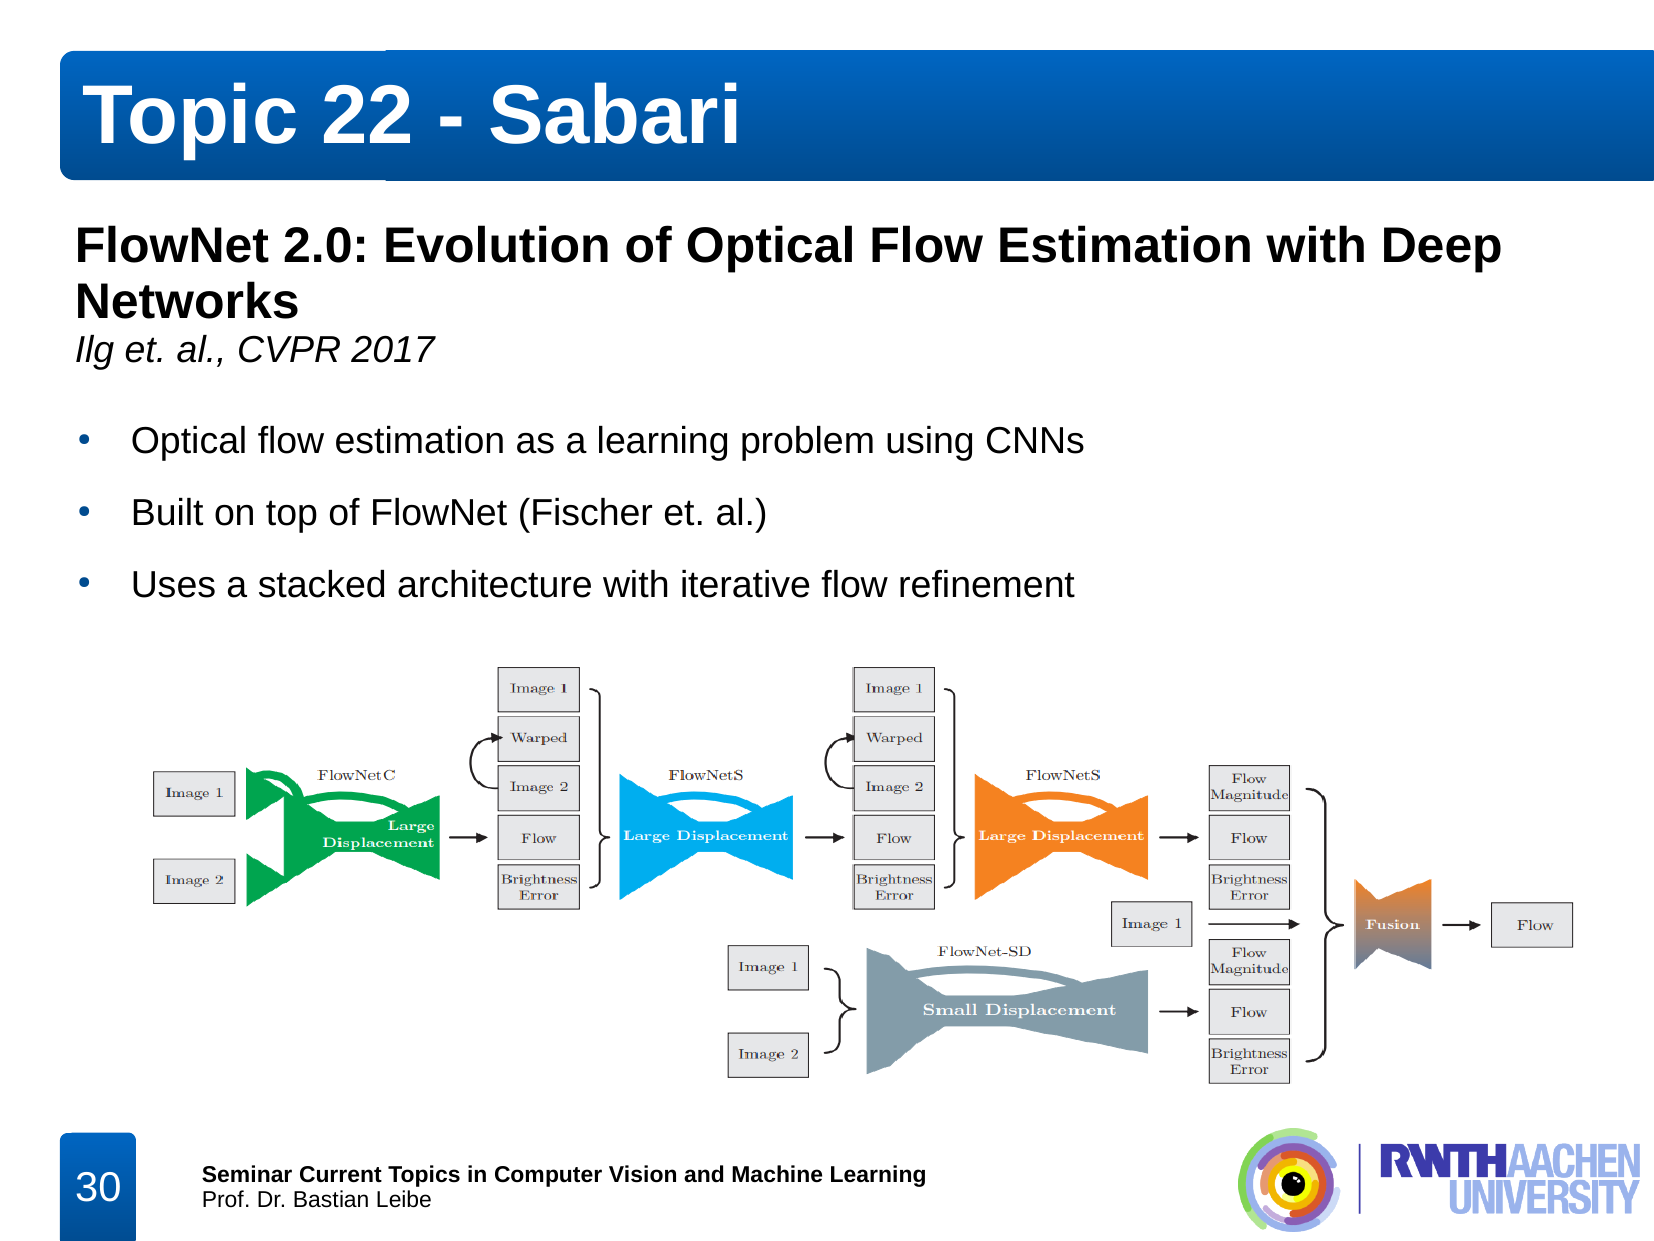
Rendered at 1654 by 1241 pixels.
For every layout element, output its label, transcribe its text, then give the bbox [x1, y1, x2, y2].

text_box FlowNet 2.0: Evolution of Optical Flow Estimation with Deep Networks Ilg et. al., CVPR 2017 [60, 210, 1654, 380]
picture [1238, 1128, 1640, 1232]
title Topic 22 - Sabari [82, 10, 1571, 210]
list Optical flow estimation as a learning problem using CNNs Built on top of FlowNet (Fischer et. al.) Uses a stacked architecture with iterative flow refinement [60, 420, 1546, 1036]
picture [105, 629, 1591, 1090]
